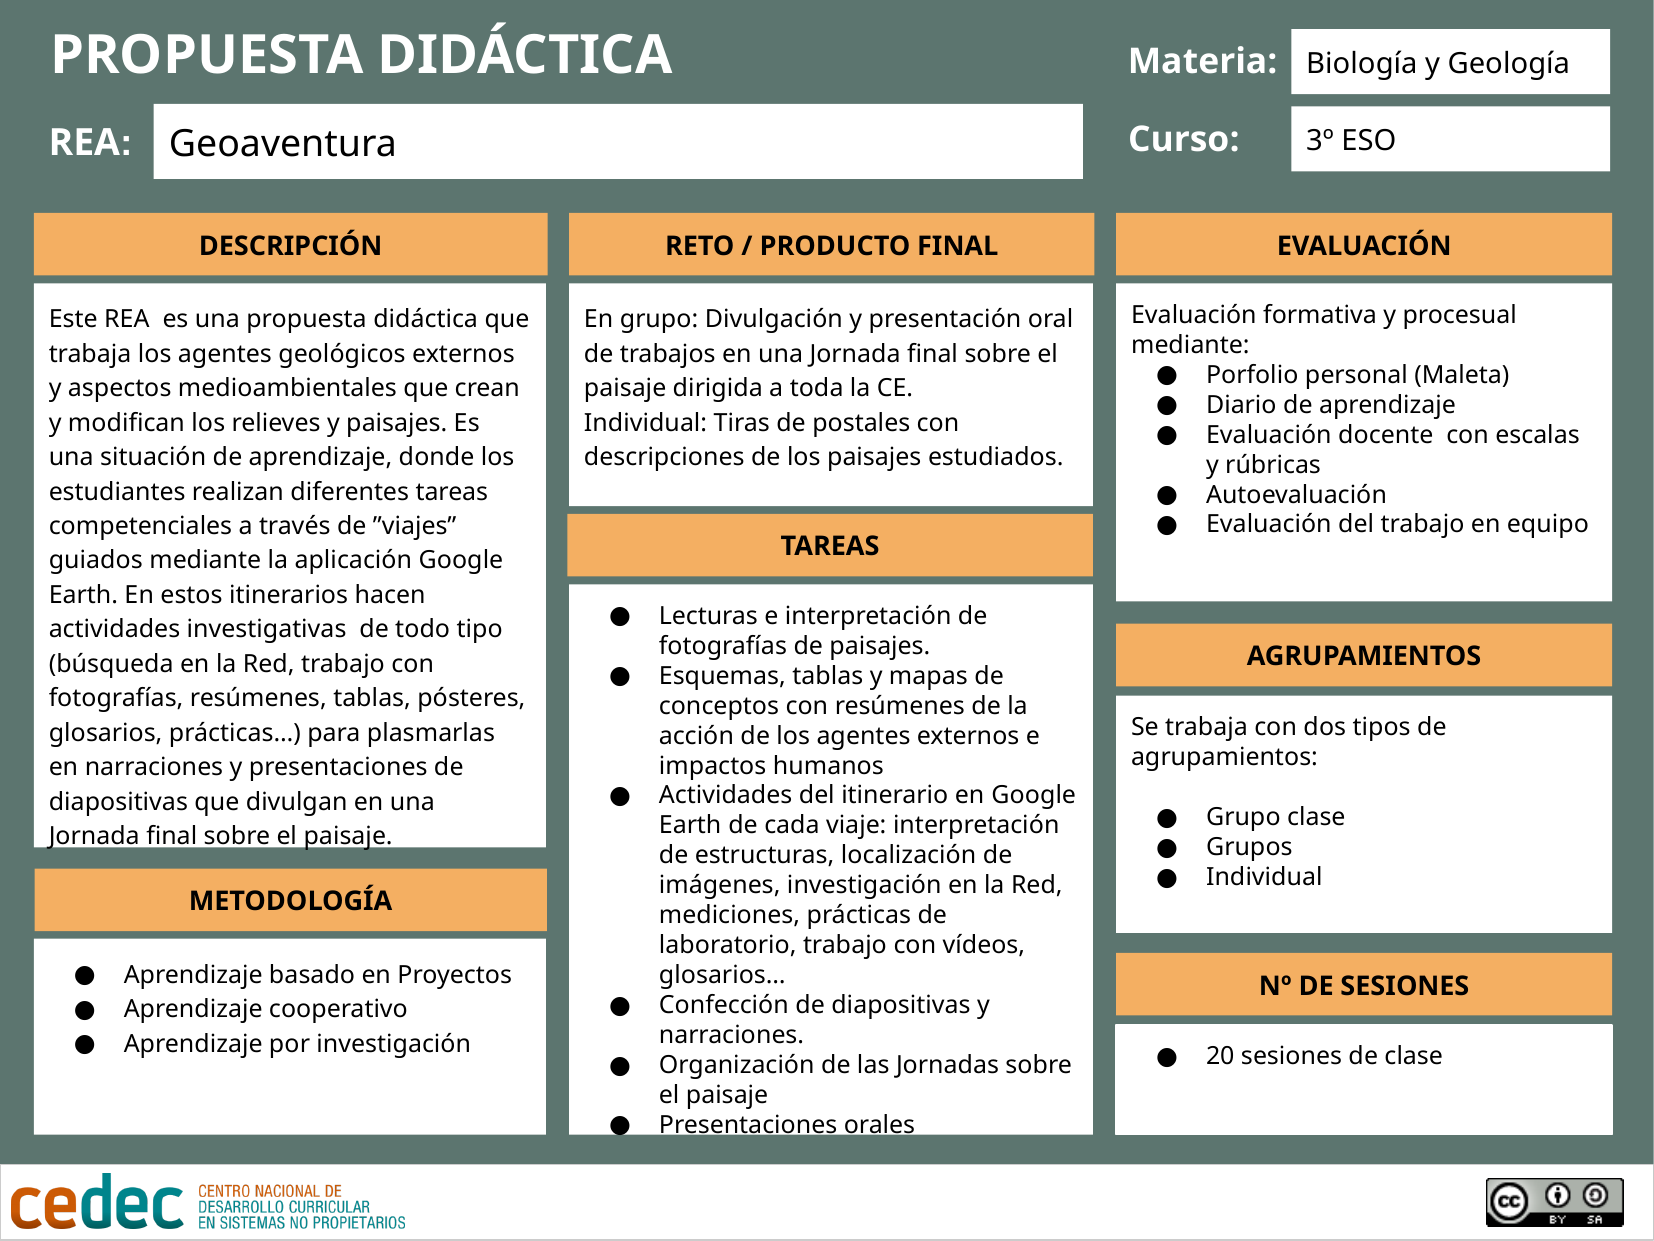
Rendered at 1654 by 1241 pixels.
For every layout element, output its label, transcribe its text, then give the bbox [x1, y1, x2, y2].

text_box Lecturas e interpretación de fotografías de paisajes. Esquemas, tablas y mapas de conceptos con resúmenes de la acción de los agentes externos e impactos humanos Actividades del itinerario en Google Earth de cada viaje: interpretación de estructuras, localización de imágenes, investigación en la Red, mediciones, prácticas de laboratorio, trabajo con vídeos, glosarios… Confección de diapositivas y narraciones. Organización de las Jornadas sobre el paisaje Presentaciones orales [569, 584, 1093, 1135]
text_box Evaluación formativa y procesual mediante: Porfolio personal (Maleta) Diario de aprendizaje Evaluación docente con escalas y rúbricas Autoevaluación Evaluación del trabajo en equipo [1116, 283, 1613, 602]
text_box DESCRIPCIÓN [33, 212, 548, 276]
text_box REA: [33, 110, 153, 174]
text_box Biología y Geología [1291, 29, 1611, 95]
text_box TAREAS [567, 513, 1093, 577]
text_box [0, 1164, 1654, 1241]
text_box Curso: [1113, 109, 1303, 173]
text_box Este REA es una propuesta didáctica que trabaja los agentes geológicos externos y aspectos medioambientales que crean y modifican los relieves y paisajes. Es una situación de aprendizaje, donde los estudiantes realizan diferentes tareas competenciales a través de ”viajes” guiados mediante la aplicación Google Earth. En estos itinerarios hacen actividades investigativas de todo tipo (búsqueda en la Red, trabajo con fotografías, resúmenes, tablas, pósteres, glosarios, prácticas…) para plasmarlas en narraciones y presentaciones de diapositivas que divulgan en una Jornada final sobre el paisaje. [33, 283, 546, 848]
text_box METODOLOGÍA [34, 868, 547, 932]
text_box Geoaventura [153, 103, 1083, 179]
text_box RETO / PRODUCTO FINAL [569, 212, 1095, 276]
text_box 20 sesiones de clase [1116, 1024, 1613, 1135]
text_box Aprendizaje basado en Proyectos Aprendizaje cooperativo Aprendizaje por investigación [33, 938, 546, 1135]
picture [1486, 1178, 1624, 1227]
text_box Se trabaja con dos tipos de agrupamientos: Grupo clase Grupos Individual [1116, 695, 1613, 933]
picture [11, 1173, 405, 1229]
text_box AGRUPAMIENTOS [1116, 623, 1613, 687]
text_box 3º ESO [1291, 106, 1611, 172]
text_box En grupo: Divulgación y presentación oral de trabajos en una Jornada final sobre el paisaje dirigida a toda la CE. Individual: Tiras de postales con descripciones de los paisajes estudiados. [569, 283, 1093, 507]
text_box Materia: [1113, 30, 1291, 94]
text_box Nº DE SESIONES [1116, 952, 1613, 1016]
text_box PROPUESTA DIDÁCTICA [35, 11, 1028, 110]
text_box EVALUACIÓN [1116, 212, 1613, 276]
